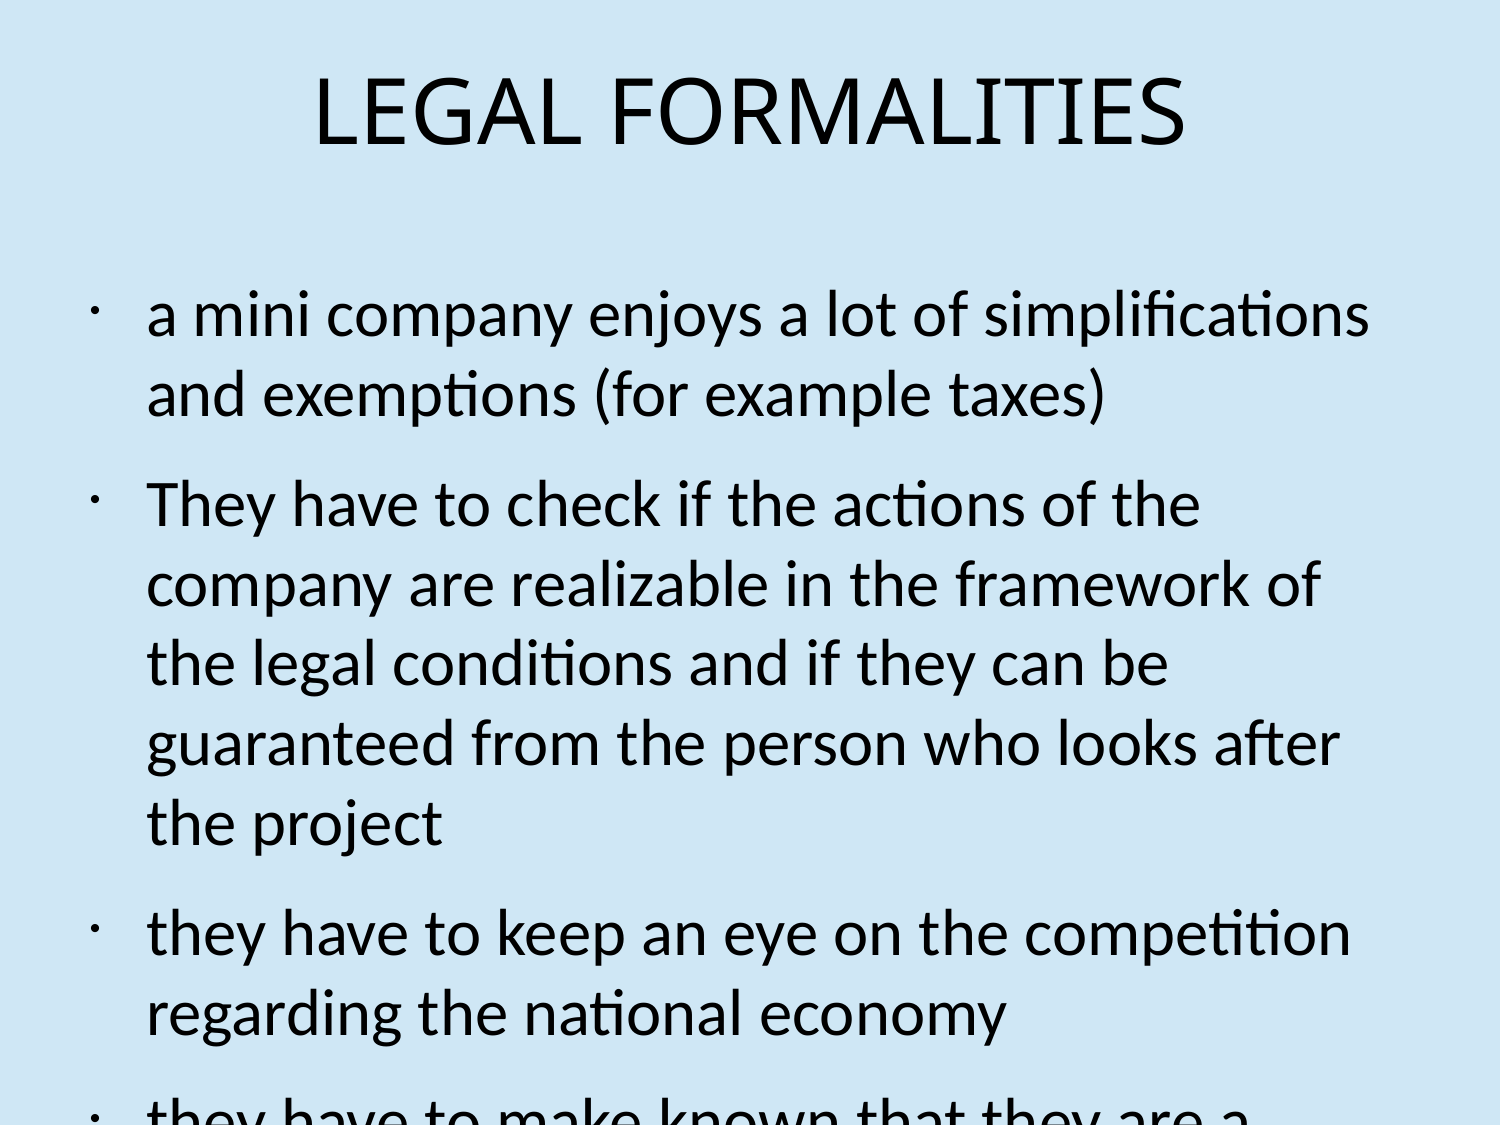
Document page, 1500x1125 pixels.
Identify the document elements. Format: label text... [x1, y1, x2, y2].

title LEGAL FORMALITIES [75, 45, 1425, 233]
list a mini company enjoys a lot of simplifications and exemptions (for example taxes) They have to check if the actions of the company are realizable in the framework of the legal conditions and if they can be guaranteed from the person who looks after the project they have to keep an eye on the competition regarding the national economy they have to make known that they are a student company on every contact form [75, 262, 1425, 1005]
